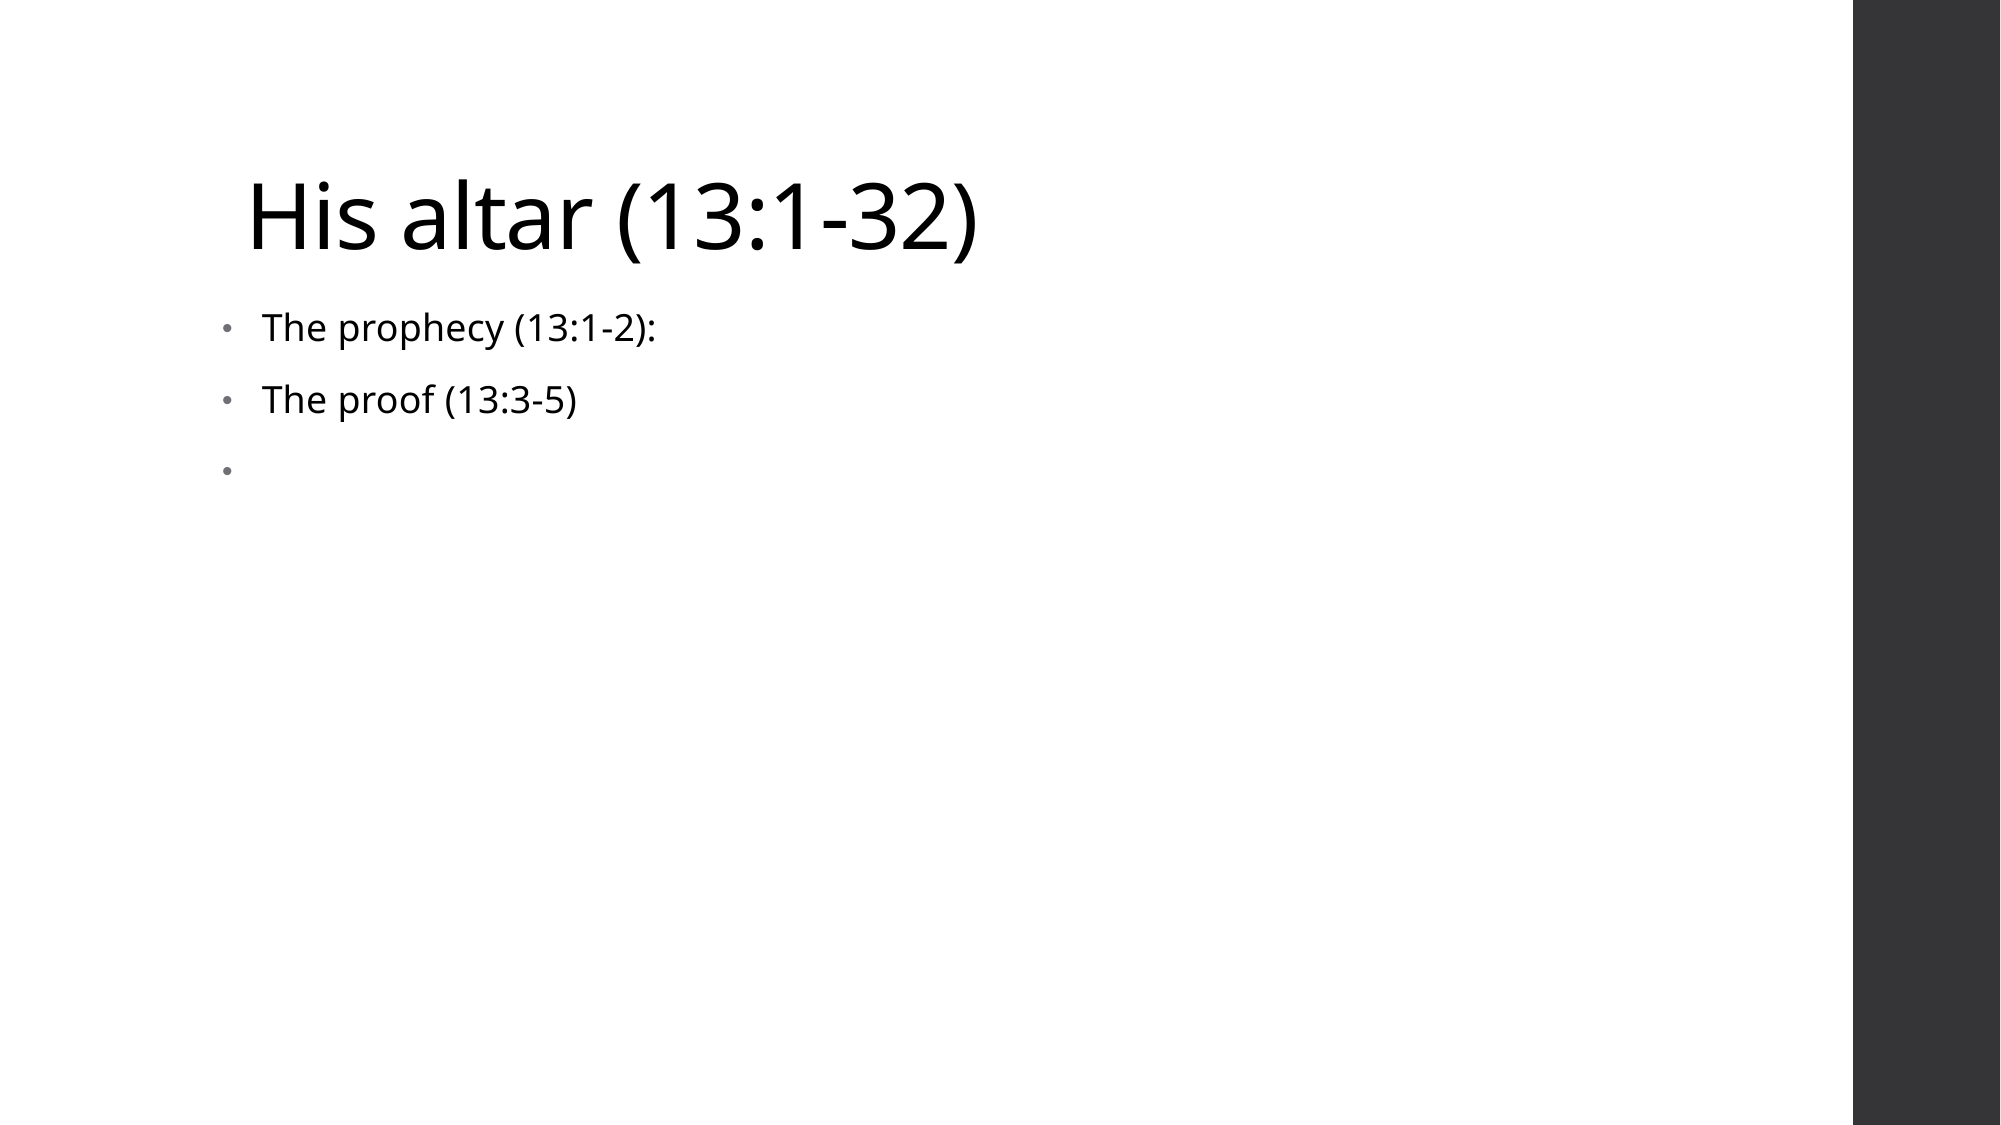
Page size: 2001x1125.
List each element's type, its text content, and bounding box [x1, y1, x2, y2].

list The prophecy (13:1-2): The proof (13:3-5) [206, 299, 1617, 1014]
title His altar (13:1-32) [206, 60, 1797, 278]
